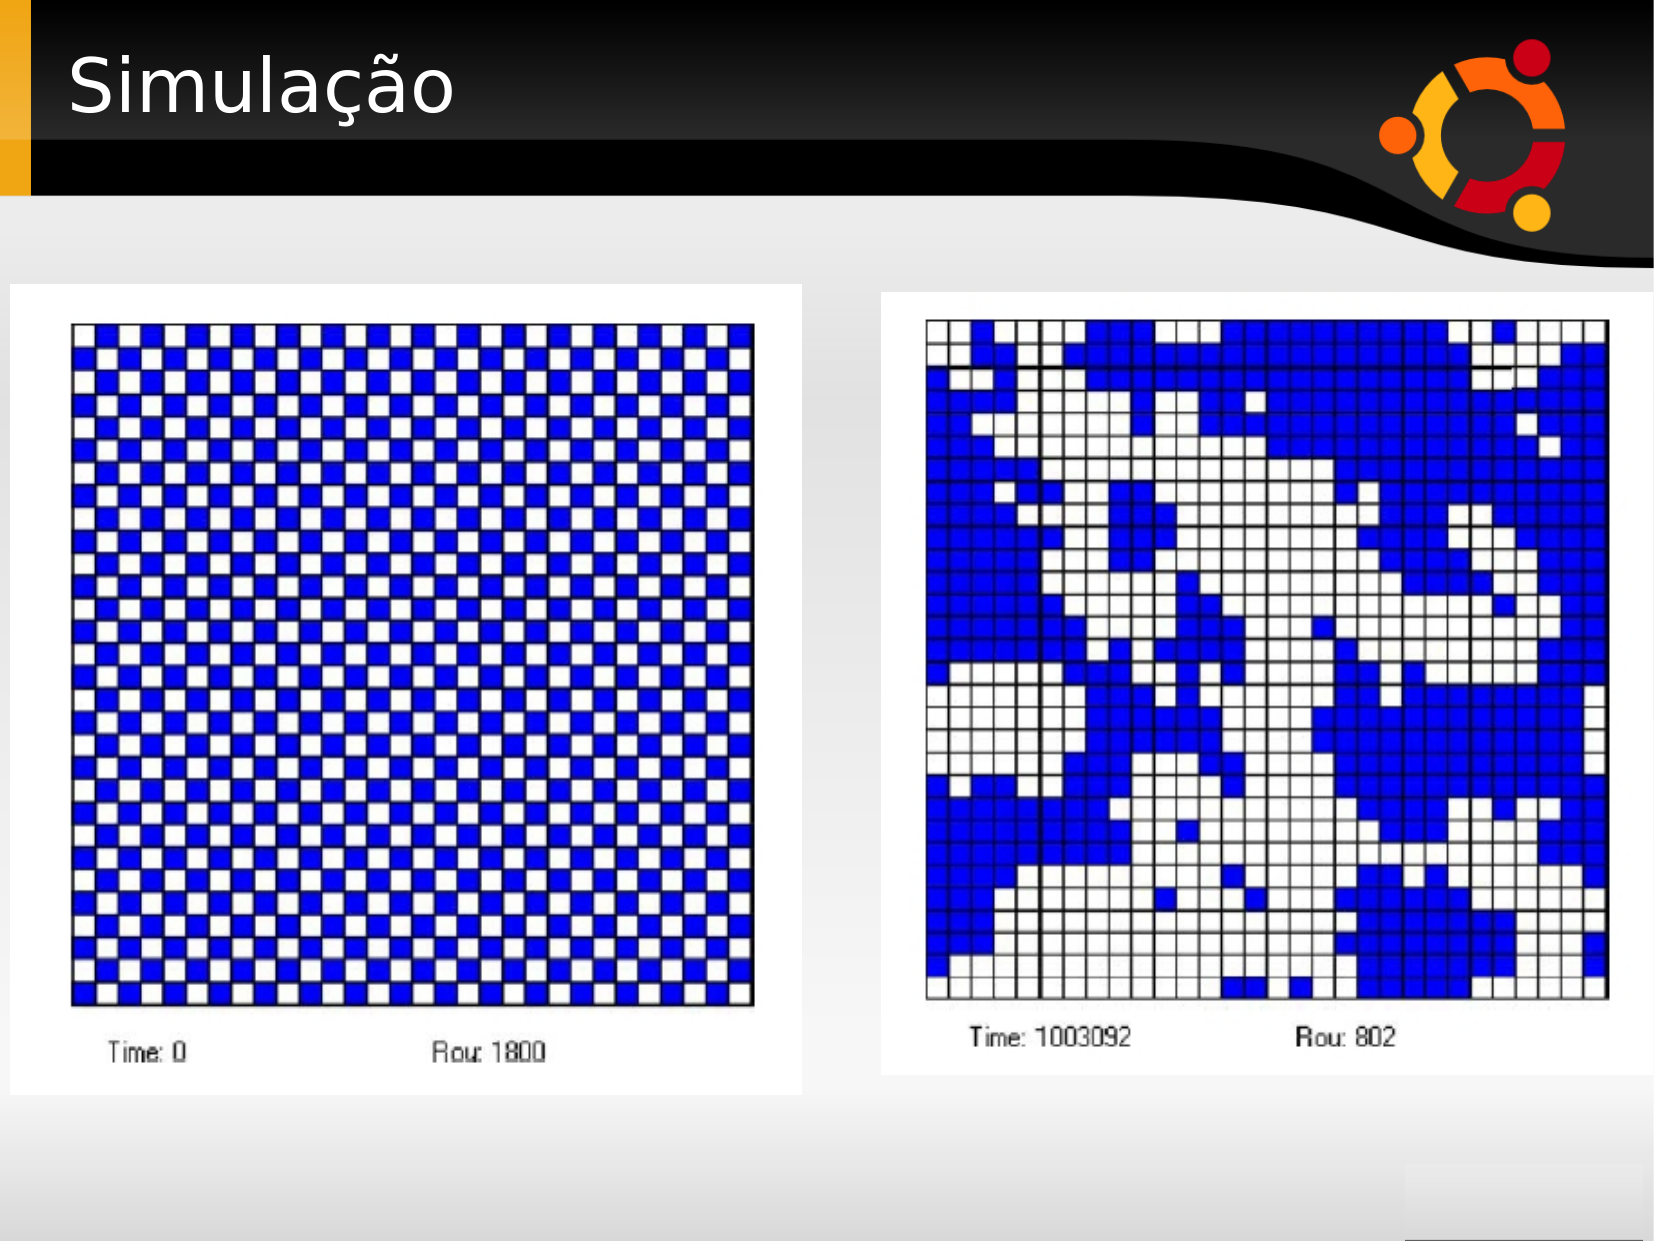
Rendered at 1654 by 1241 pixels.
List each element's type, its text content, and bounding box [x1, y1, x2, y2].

text_box Simulação [53, 35, 1441, 138]
text_box [802, 383, 881, 1063]
picture [0, 0, 1654, 1241]
